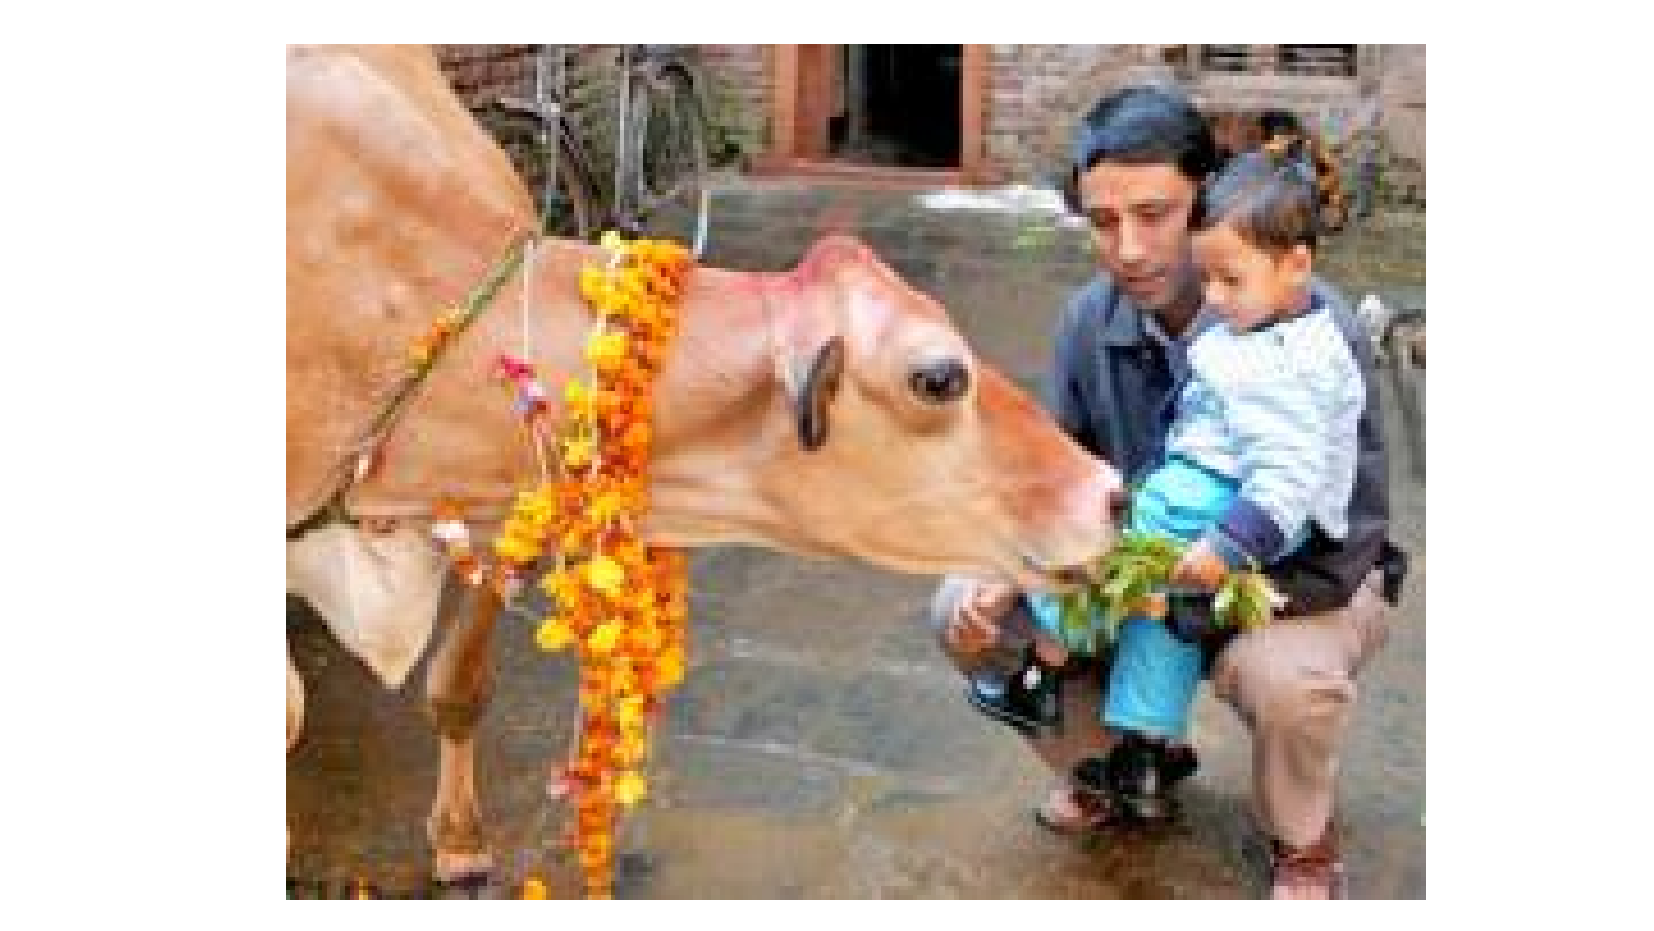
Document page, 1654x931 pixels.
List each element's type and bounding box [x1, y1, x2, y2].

picture [286, 44, 1426, 901]
